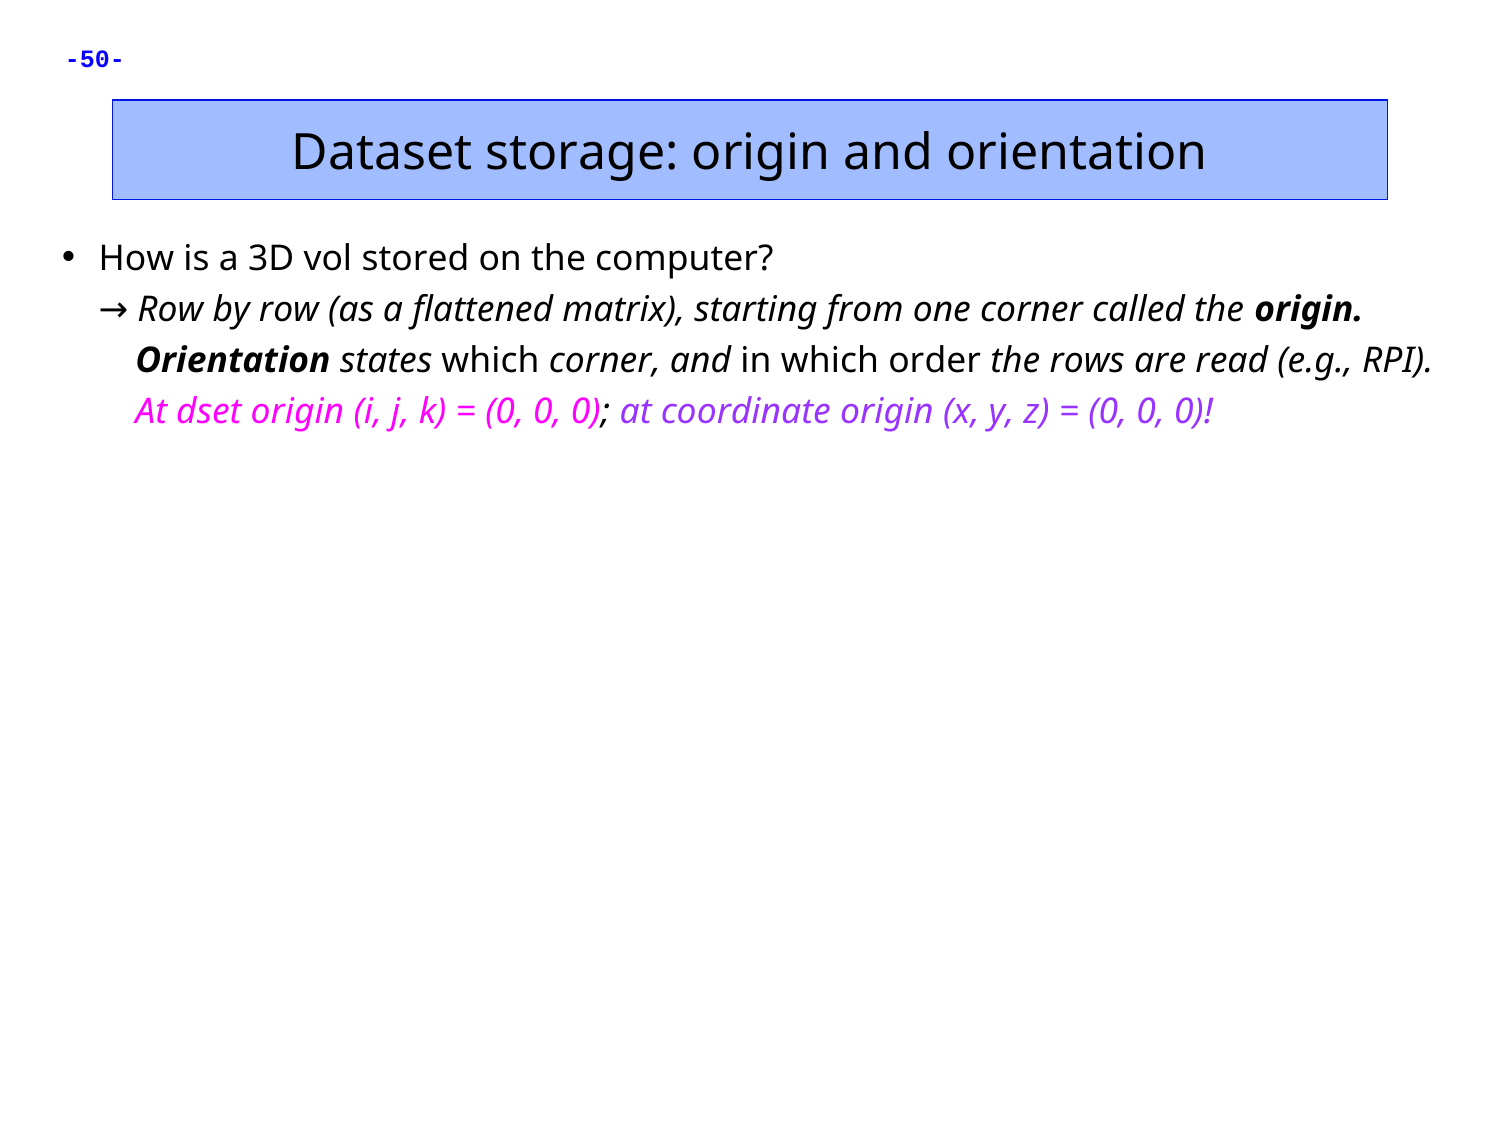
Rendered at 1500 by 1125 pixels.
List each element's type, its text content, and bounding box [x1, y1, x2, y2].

text_box Dataset storage: origin and orientation [112, 99, 1388, 200]
text_box How is a 3D vol stored on the computer? → Row by row (as a flattened matrix), starting from one corner called the origin. Orientation states which corner, and in which order the rows are read (e.g., RPI). At dset origin (i, j, k) = (0, 0, 0); at coordinate origin (x, y, z) = (0, 0, 0)! [46, 226, 1489, 376]
